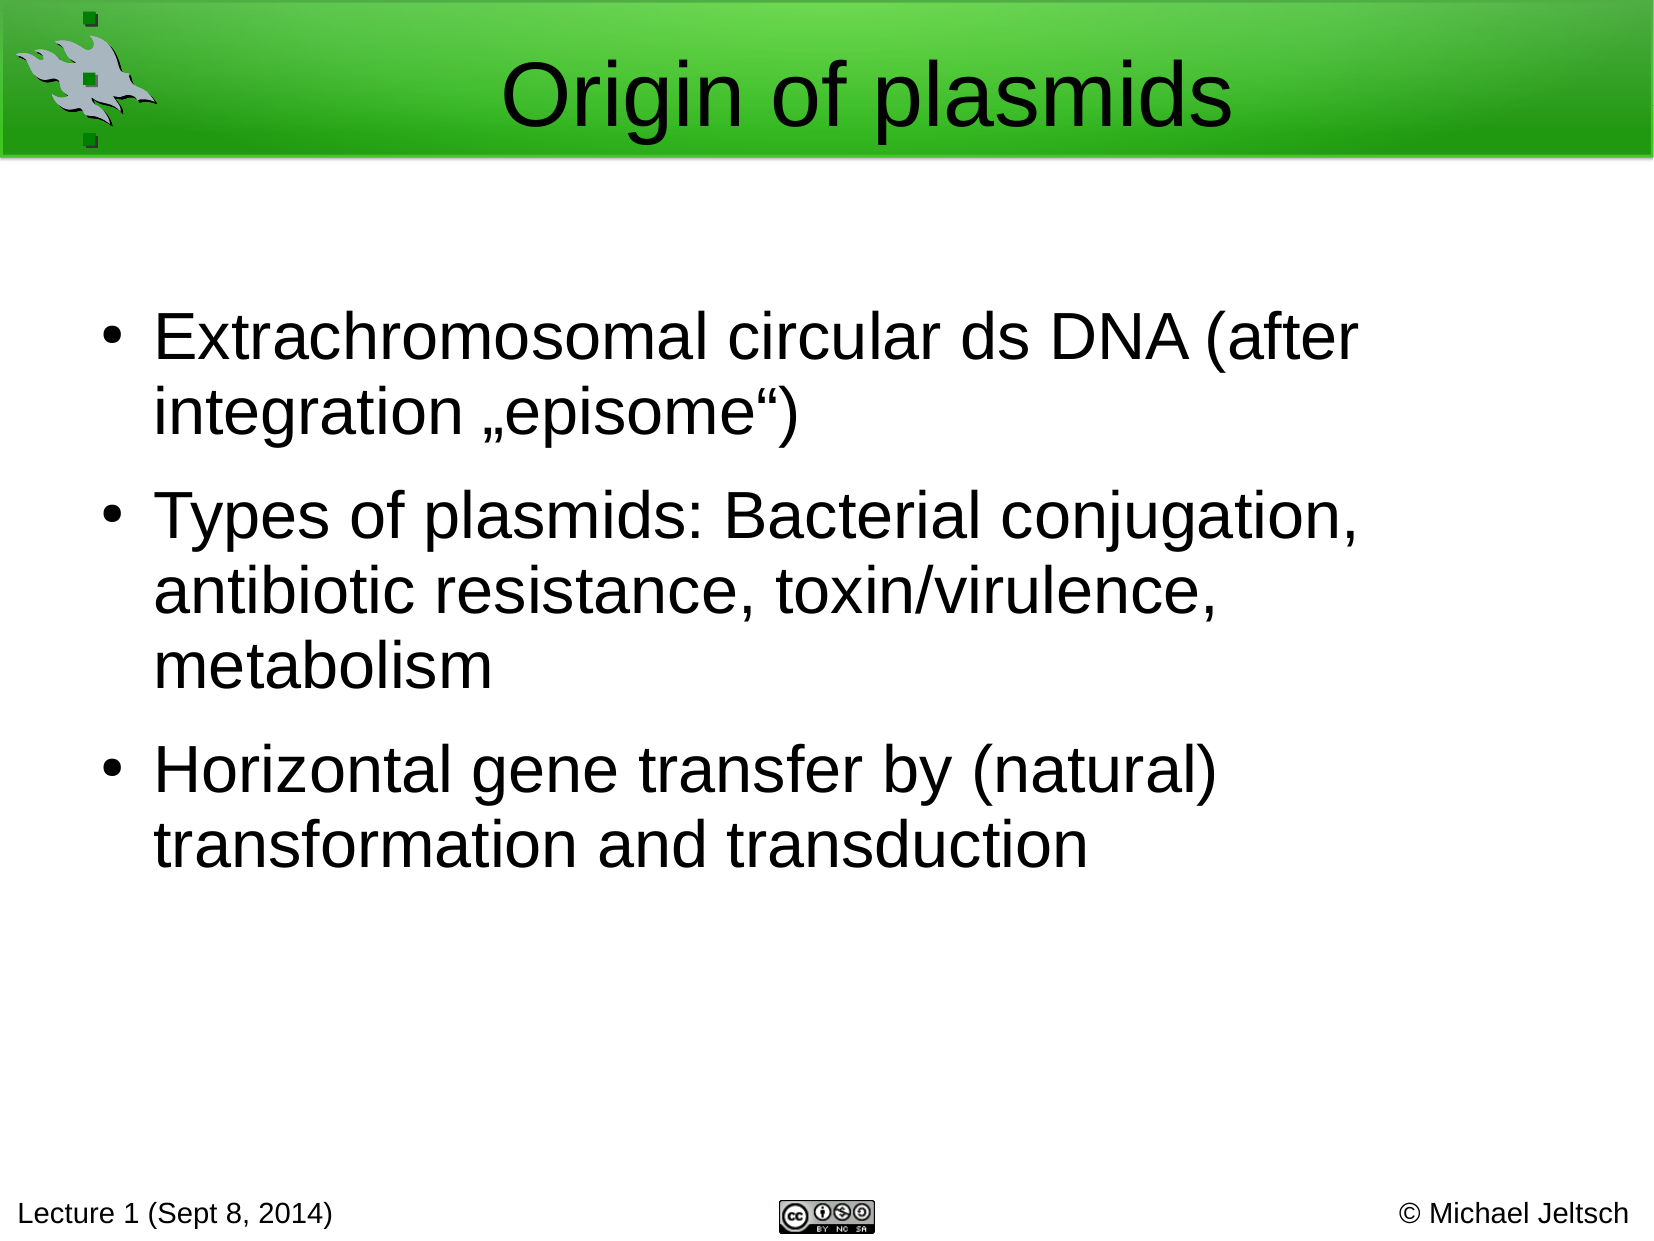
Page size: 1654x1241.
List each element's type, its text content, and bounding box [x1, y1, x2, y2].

picture [779, 1200, 875, 1234]
list Extrachromosomal circular ds DNA (after integration „episome“) Types of plasmids: Bacterial conjugation, antibiotic resistance, toxin/virulence, metabolism Horizontal gene transfer by (natural) transformation and transduction [82, 299, 1571, 1019]
title Origin of plasmids [307, 23, 1430, 166]
